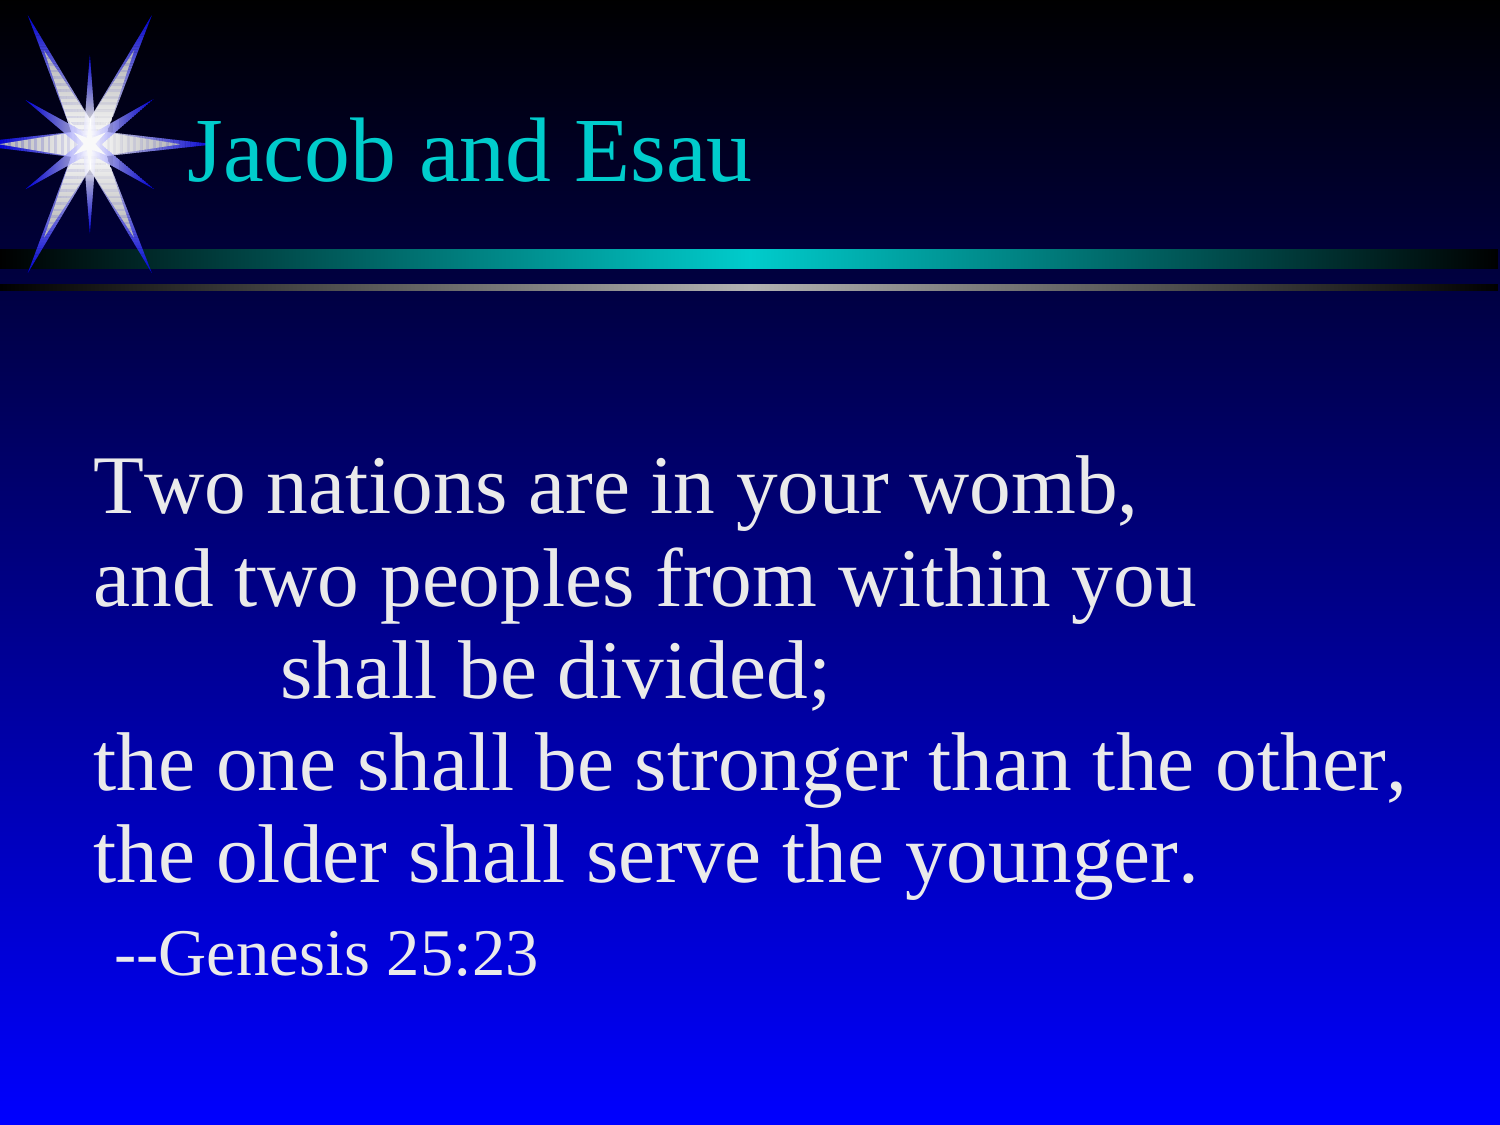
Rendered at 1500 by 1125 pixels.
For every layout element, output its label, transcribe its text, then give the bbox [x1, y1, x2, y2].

text_box Two nations are in your womb, and two peoples from within you shall be divided; the one shall be stronger than the other, the older shall serve the younger. --Genesis 25:23 [78, 432, 1429, 1001]
title Jacob and Esau [187, 56, 1463, 244]
